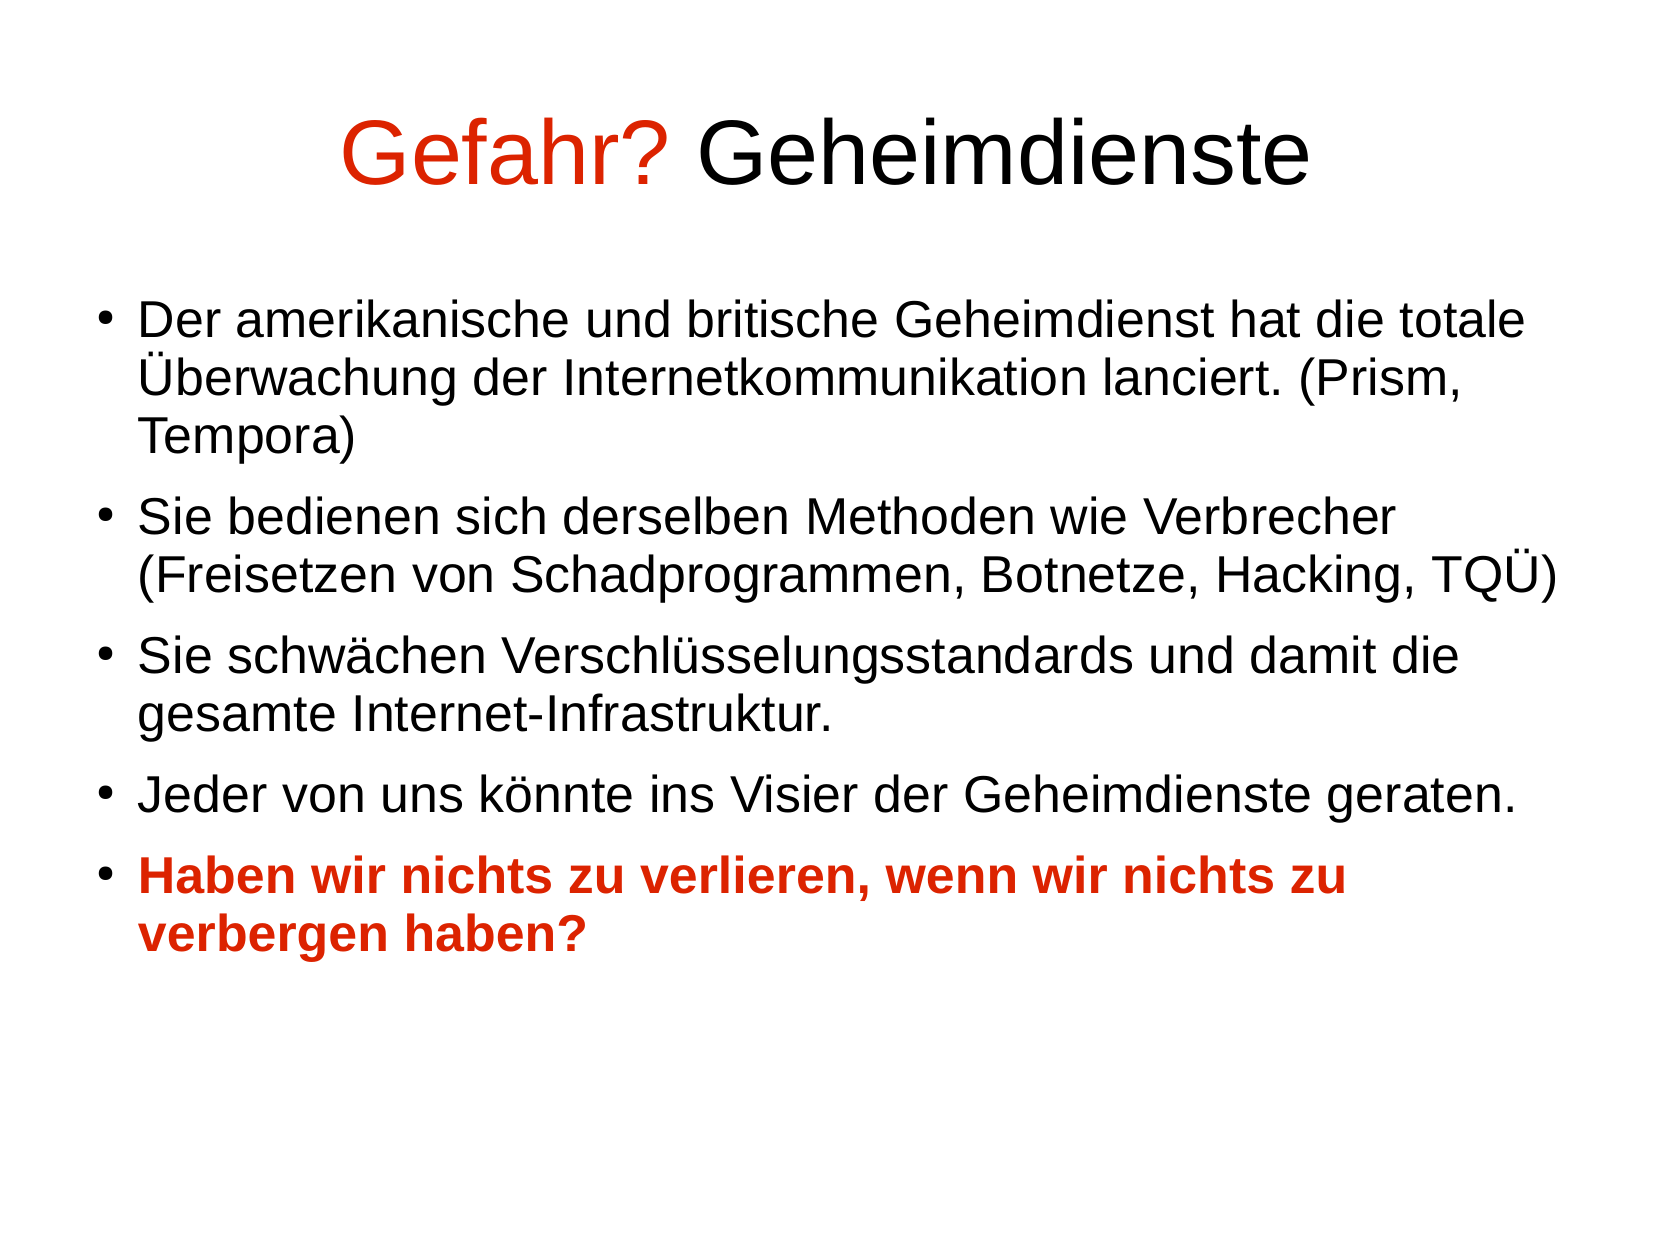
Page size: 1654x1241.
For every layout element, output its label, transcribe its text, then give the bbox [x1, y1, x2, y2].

title Gefahr? Geheimdienste [82, 49, 1571, 257]
list Der amerikanische und britische Geheimdienst hat die totale Überwachung der Internetkommunikation lanciert. (Prism, Tempora) Sie bedienen sich derselben Methoden wie Verbrecher (Freisetzen von Schadprogrammen, Botnetze, Hacking, TQÜ) Sie schwächen Verschlüsselungsstandards und damit die gesamte Internet-Infrastruktur. Jeder von uns könnte ins Visier der Geheimdienste geraten. Haben wir nichts zu verlieren, wenn wir nichts zu verbergen haben? [82, 290, 1571, 1010]
